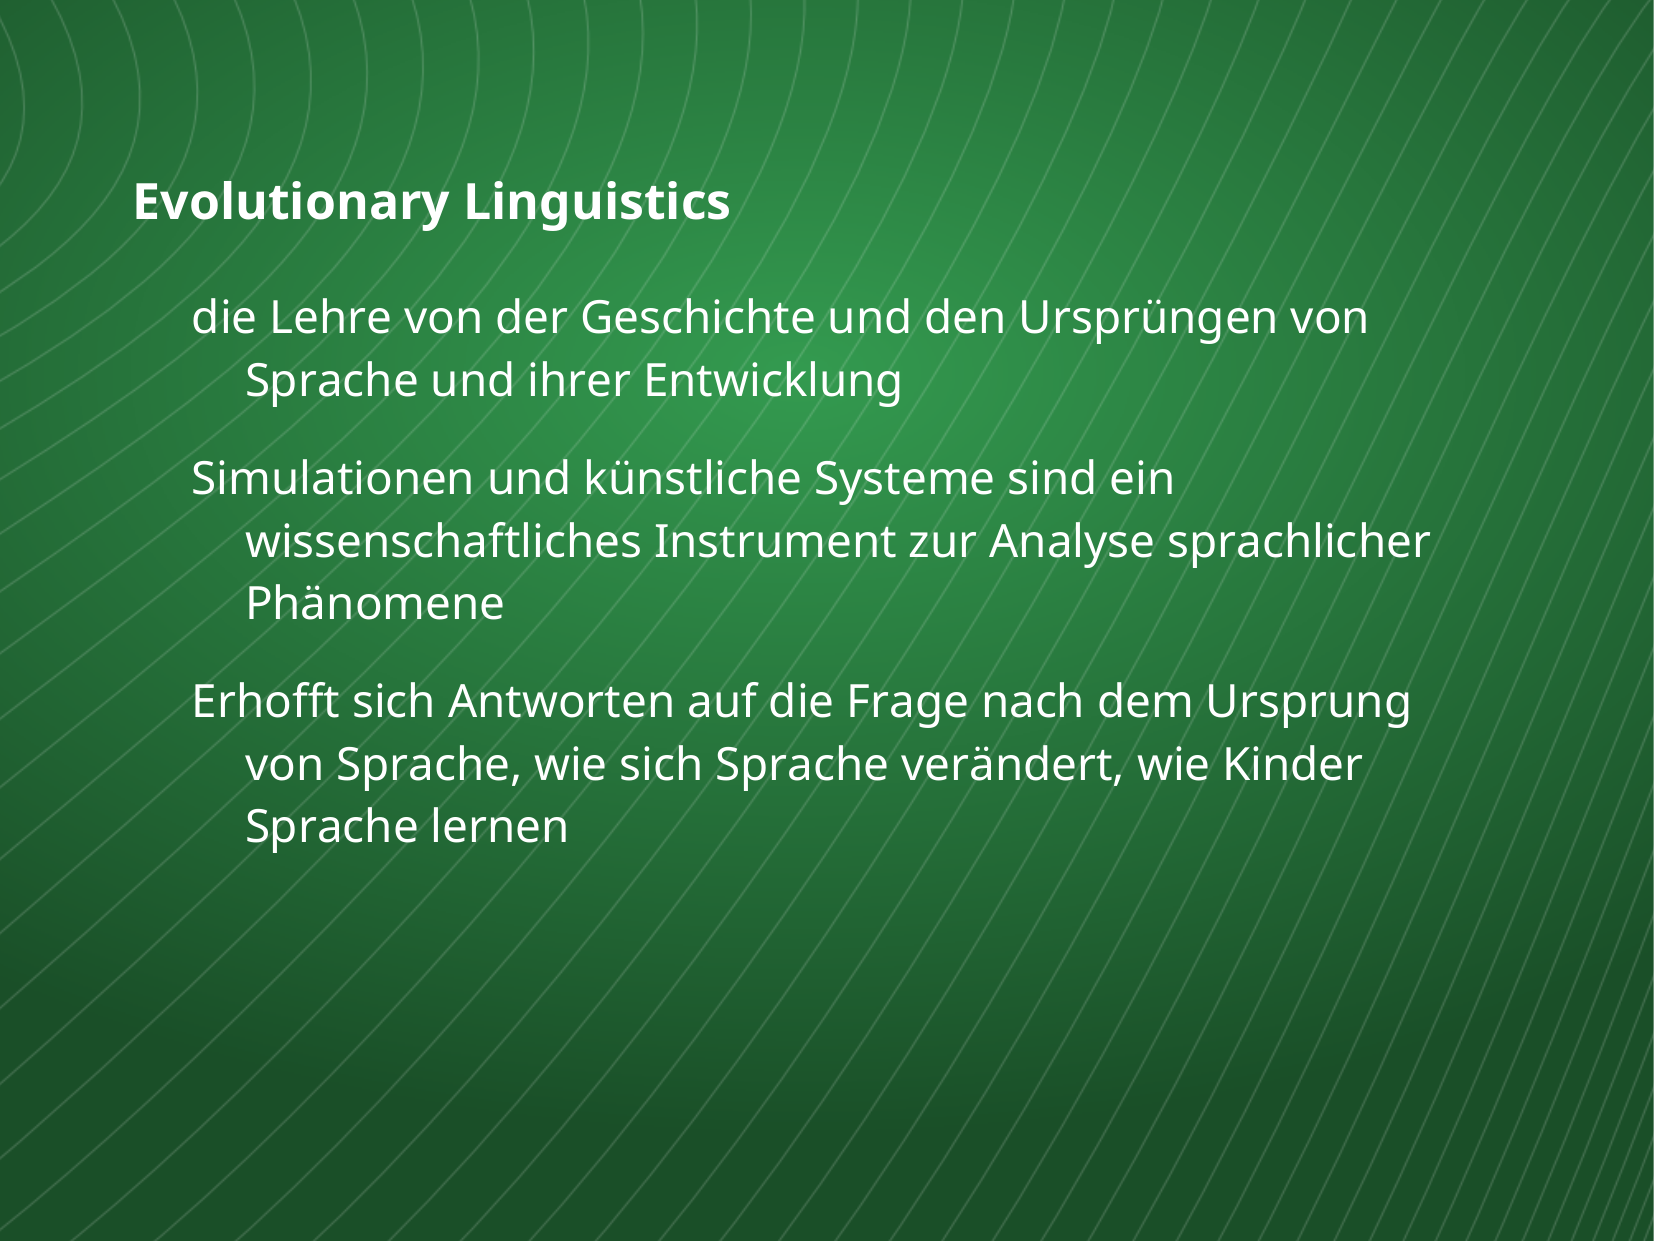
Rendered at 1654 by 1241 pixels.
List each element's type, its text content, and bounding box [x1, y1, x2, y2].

text_box die Lehre von der Geschichte und den Ursprüngen von Sprache und ihrer Entwicklung Simulationen und künstliche Systeme sind ein wissenschaftliches Instrument zur Analyse sprachlicher Phänomene Erhofft sich Antworten auf die Frage nach dem Ursprung von Sprache, wie sich Sprache verändert, wie Kinder Sprache lernen [177, 277, 1506, 820]
text_box Evolutionary Linguistics [118, 158, 703, 237]
picture [0, 0, 1654, 1241]
